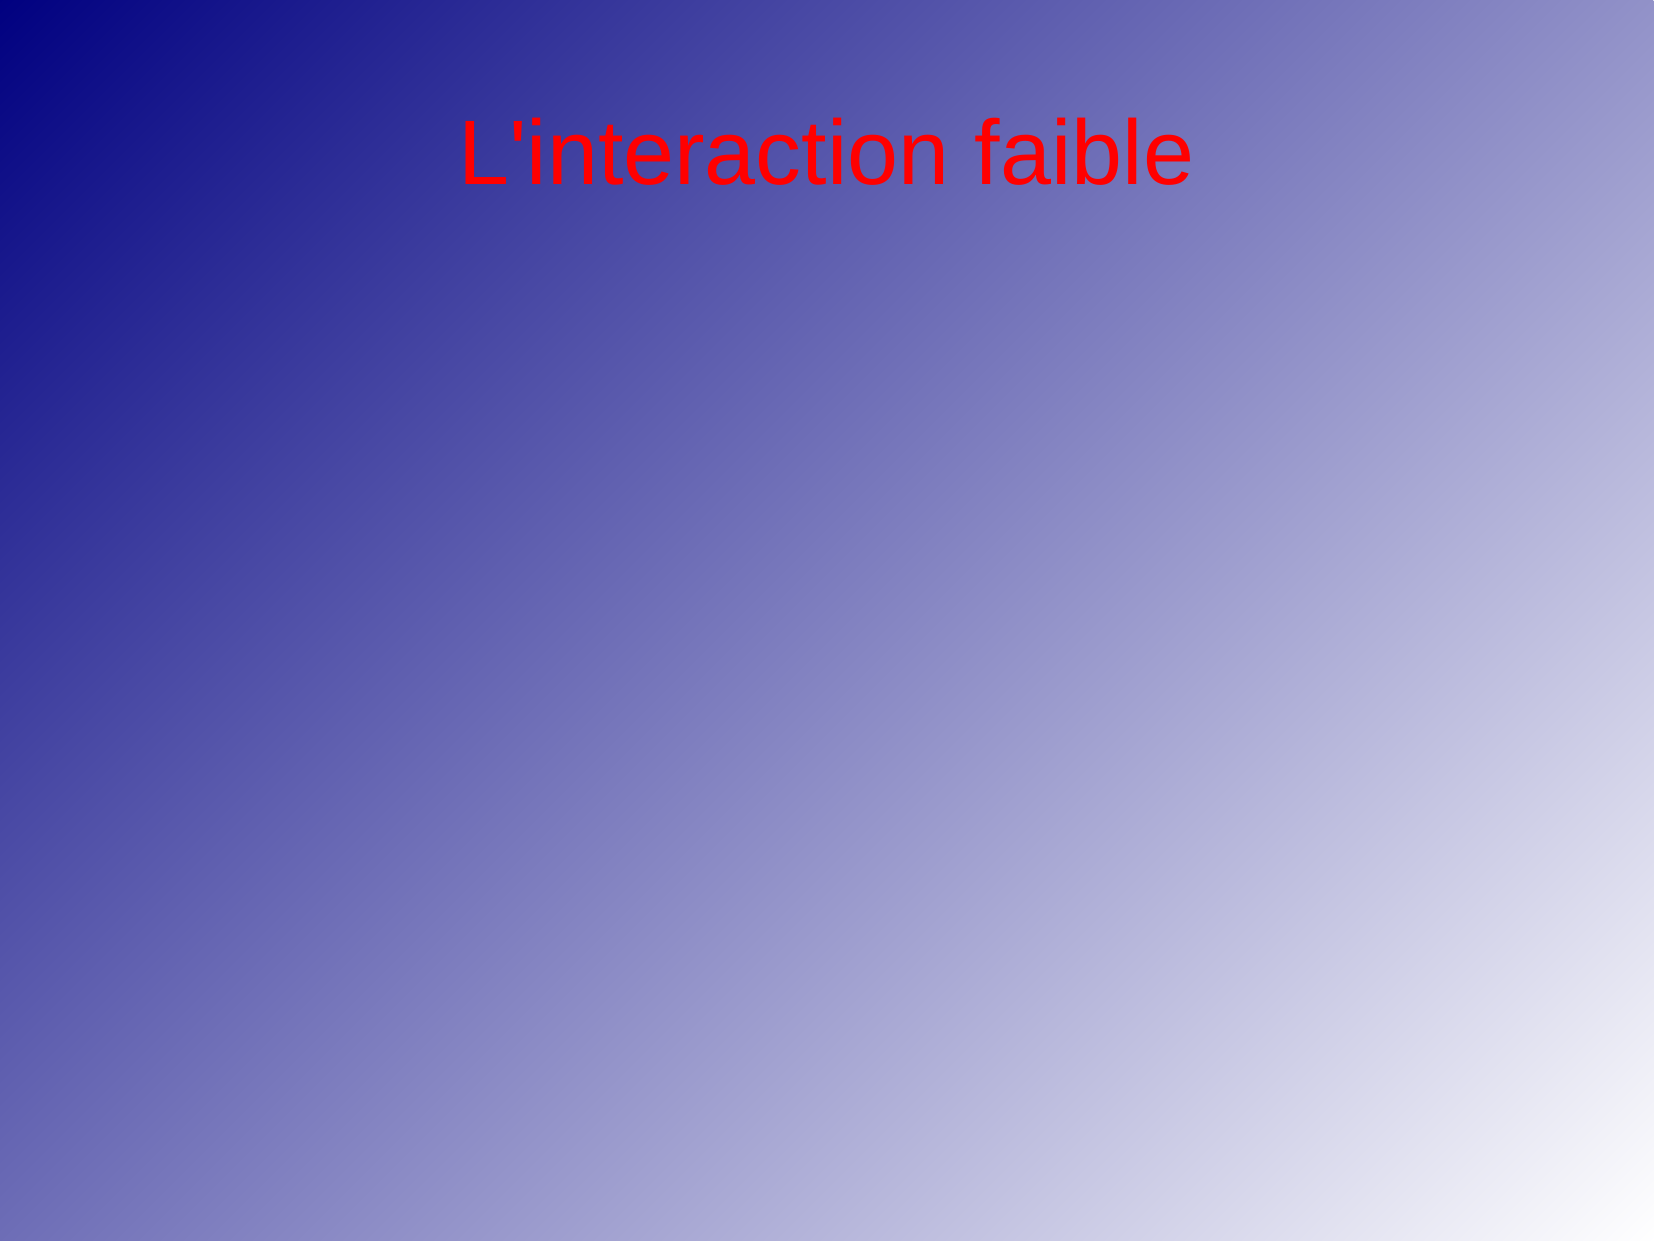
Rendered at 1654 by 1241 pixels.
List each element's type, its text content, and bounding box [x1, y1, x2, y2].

title L'interaction faible [82, 49, 1571, 57]
